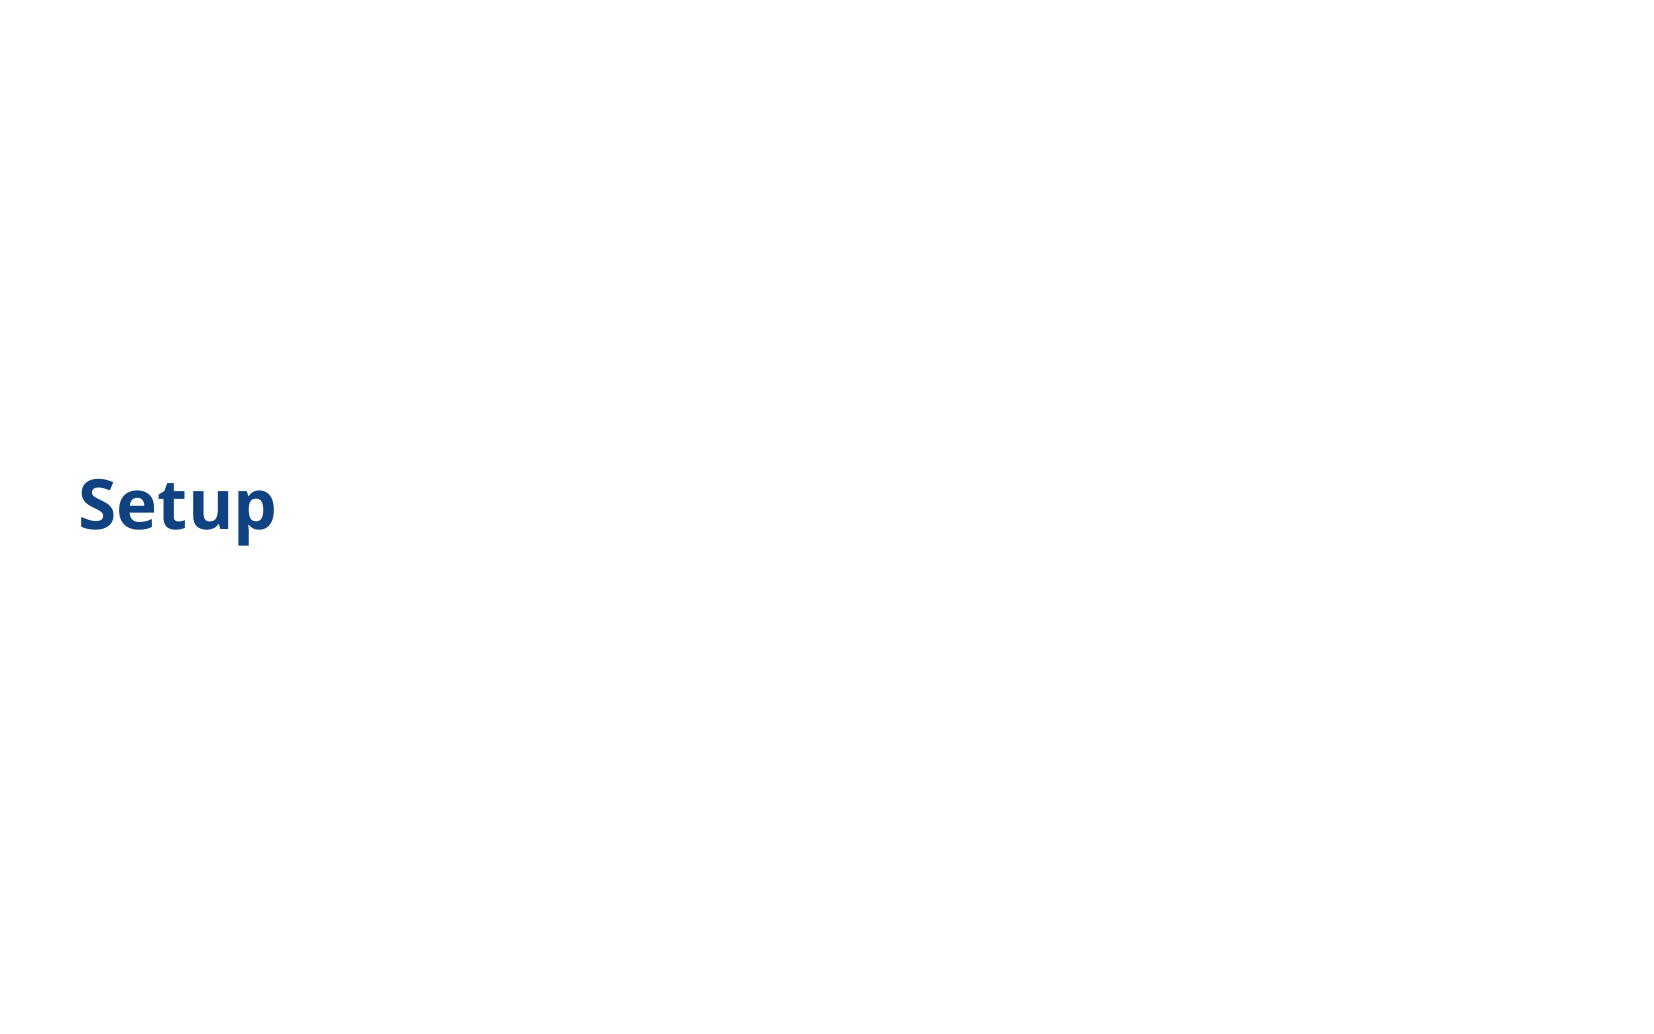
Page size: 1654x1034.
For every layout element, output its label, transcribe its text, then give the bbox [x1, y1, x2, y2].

title Setup [78, 427, 1547, 578]
